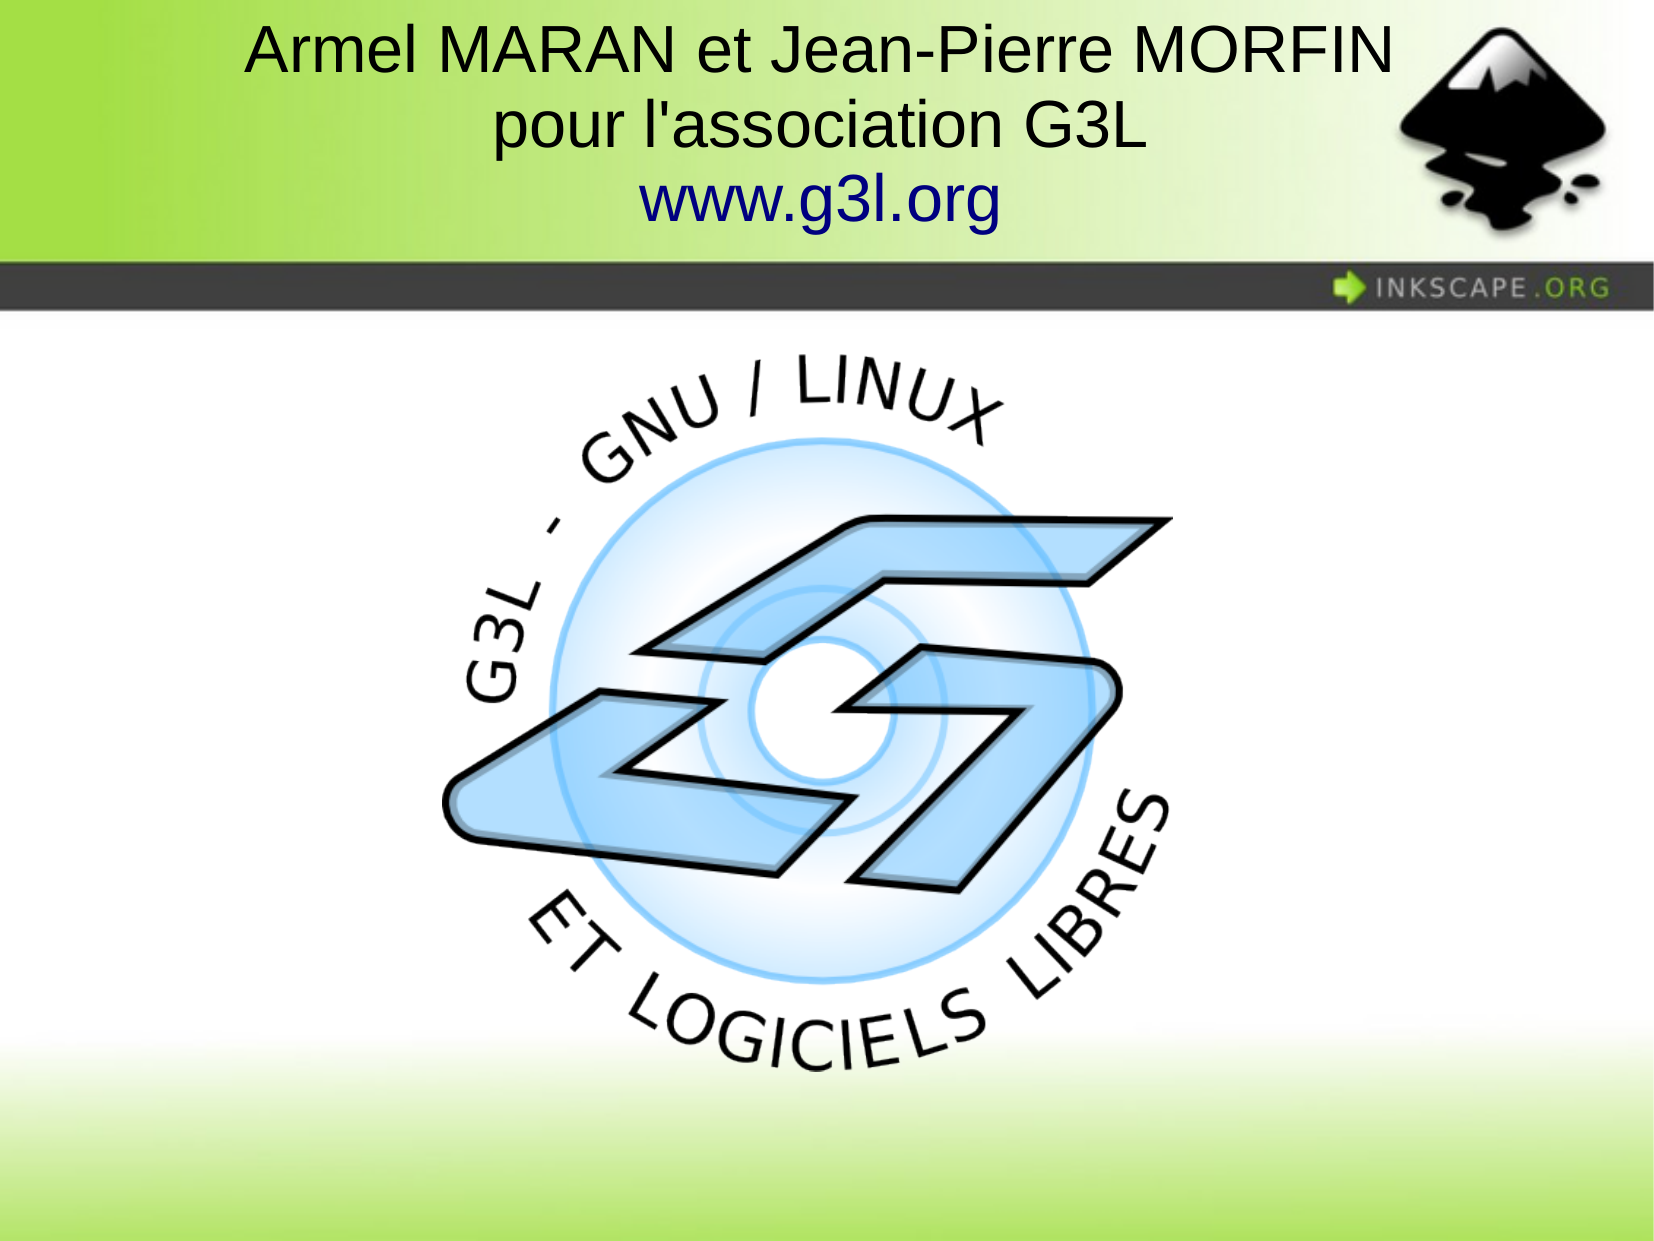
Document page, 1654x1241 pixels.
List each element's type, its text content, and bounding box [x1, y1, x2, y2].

picture [0, 0, 1654, 1241]
title Armel MARAN et Jean-Pierre MORFIN pour l'association G3L www.g3l.org [76, 11, 1565, 339]
